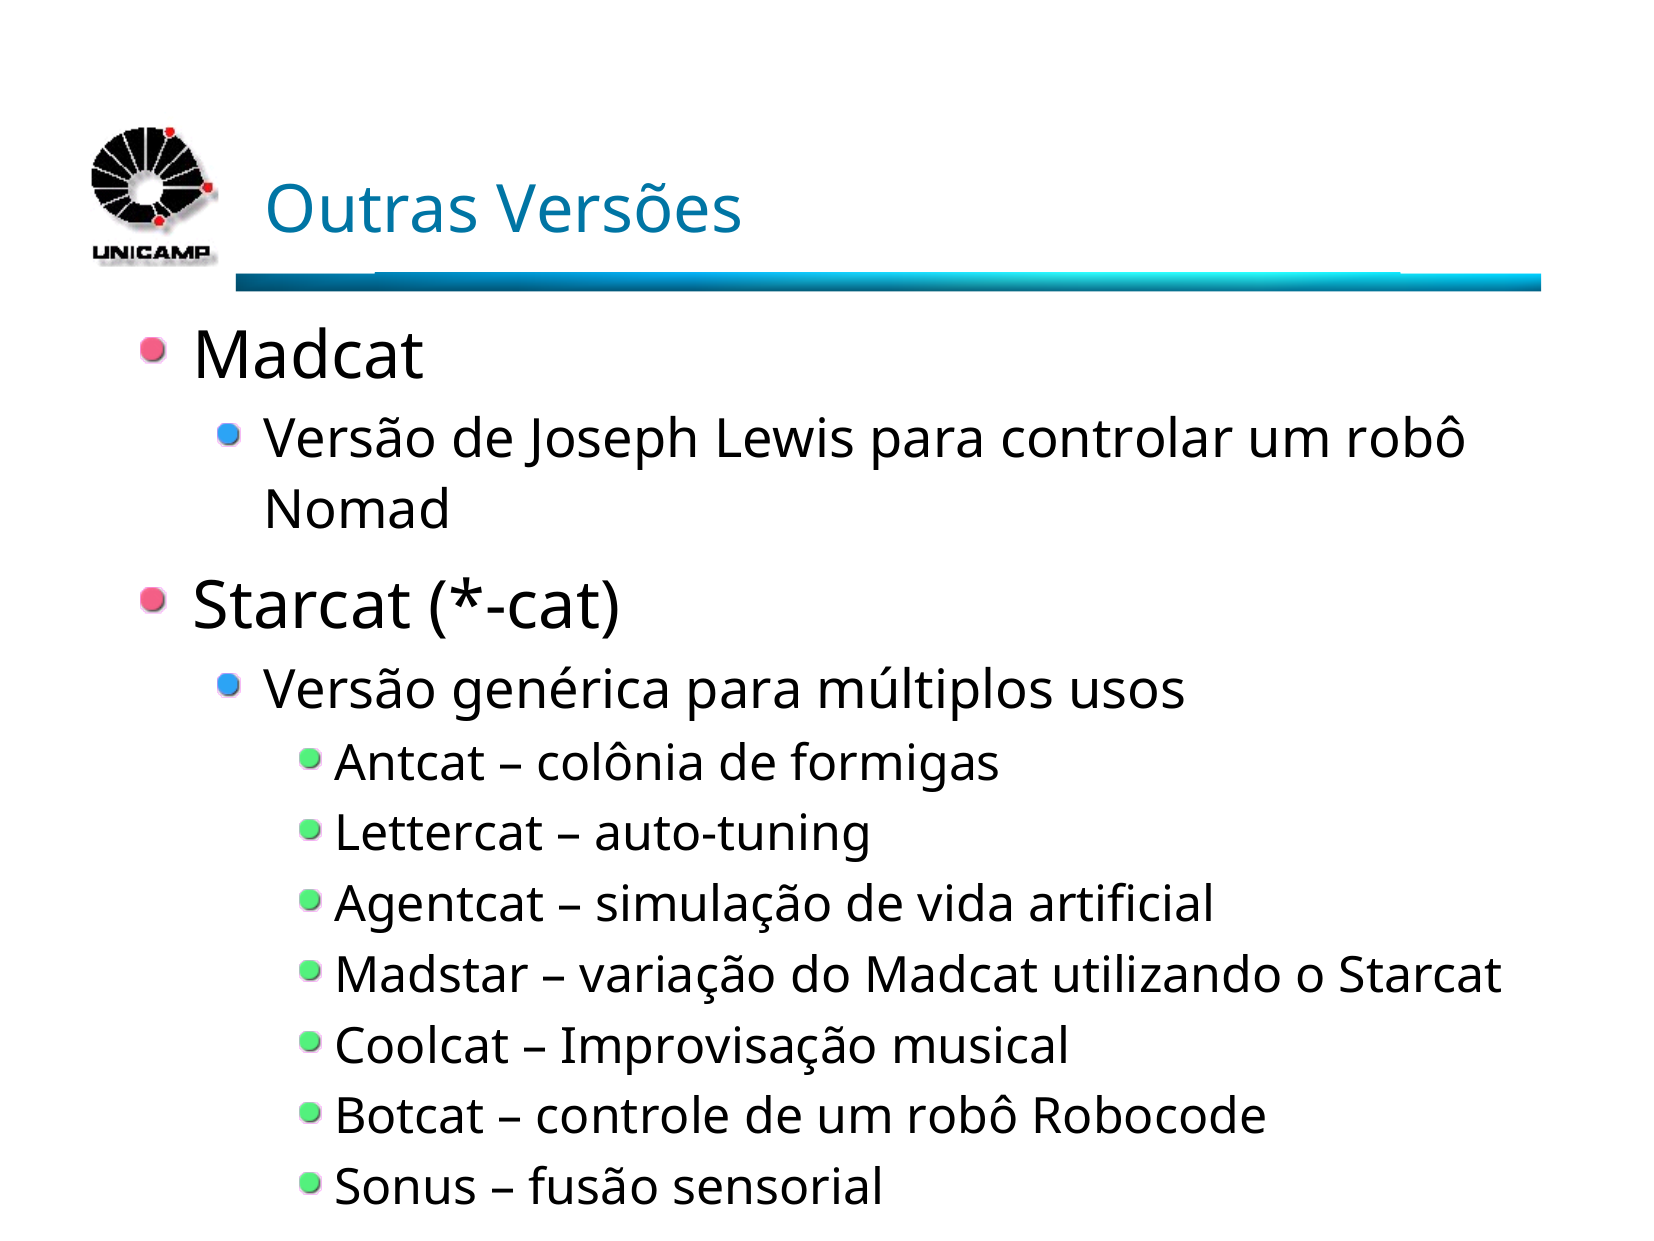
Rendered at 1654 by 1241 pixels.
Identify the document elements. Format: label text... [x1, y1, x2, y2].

picture [125, 272, 1654, 295]
list Madcat Versão de Joseph Lewis para controlar um robô Nomad Starcat (*-cat) Versão genérica para múltiplos usos Antcat – colônia de formigas Lettercat – auto-tuning Agentcat – simulação de vida artificial Madstar – variação do Madcat utilizando o Starcat Coolcat – Improvisação musical Botcat – controle de um robô Robocode Sonus – fusão sensorial [121, 309, 1534, 1167]
picture [298, 1171, 323, 1196]
title Outras Versões [264, 42, 1534, 250]
